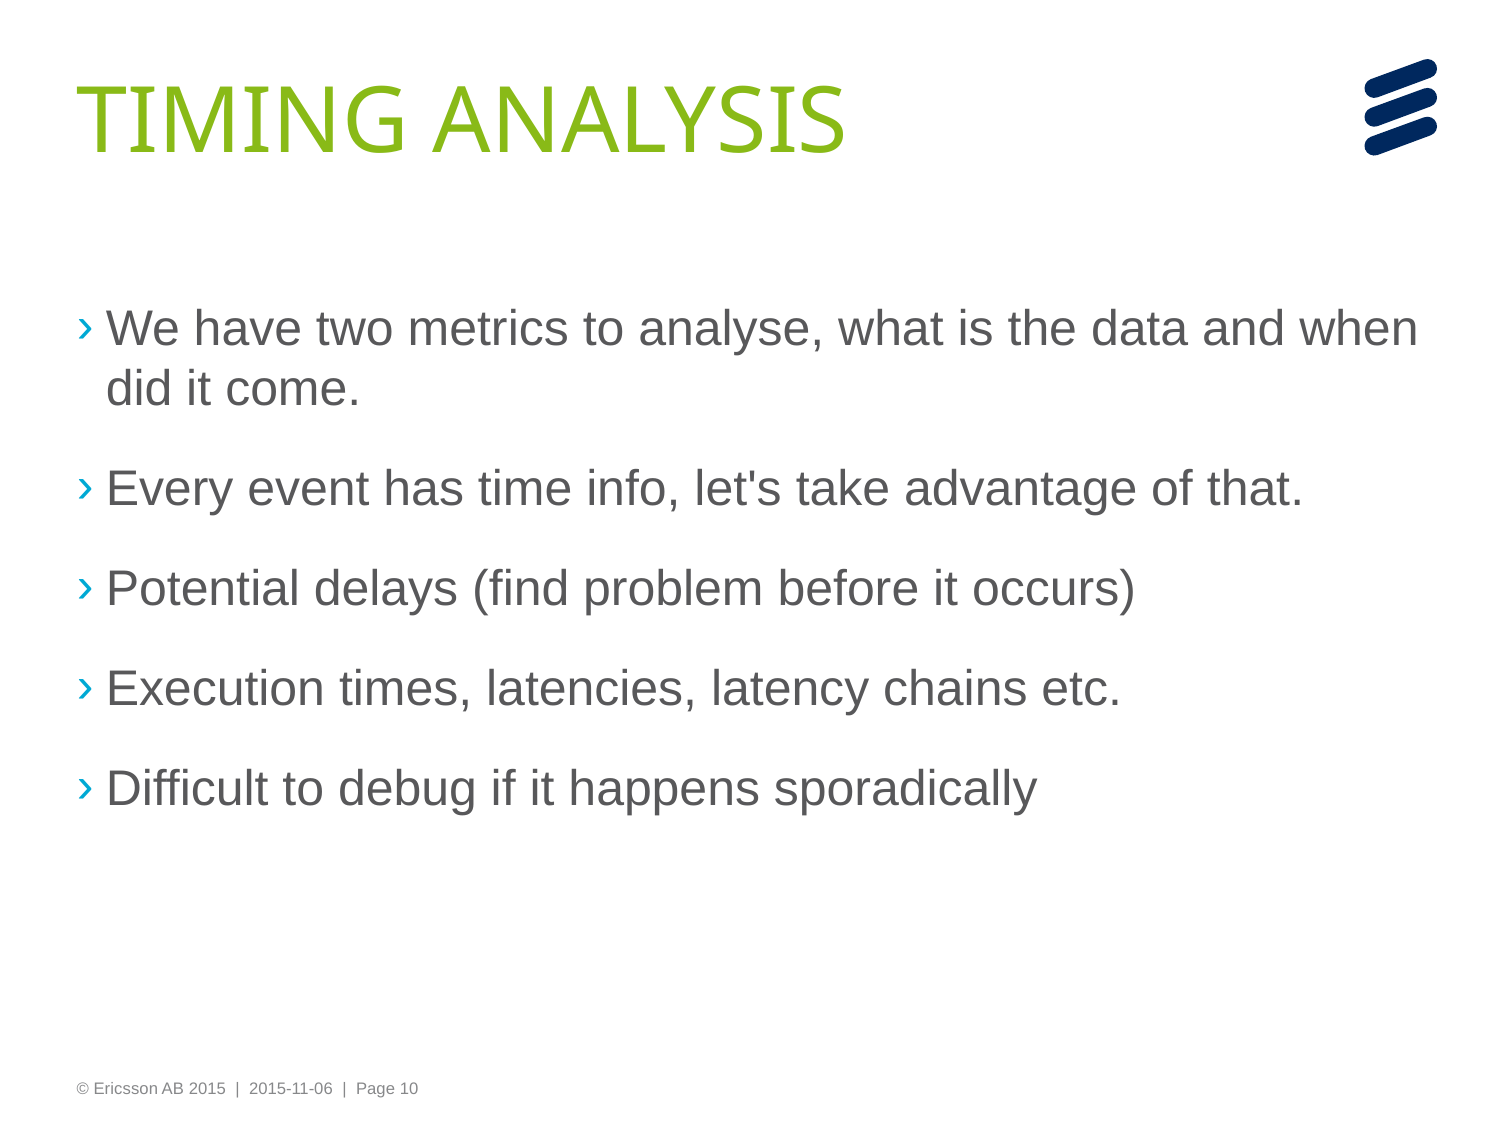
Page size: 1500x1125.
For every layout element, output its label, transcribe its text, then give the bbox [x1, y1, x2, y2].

title TIMING ANALYSIS [64, 39, 1294, 218]
list We have two metrics to analyse, what is the data and when did it come. Every event has time info, let's take advantage of that. Potential delays (find problem before it occurs) Execution times, latencies, latency chains etc. Difficult to debug if it happens sporadically [65, 295, 1436, 928]
